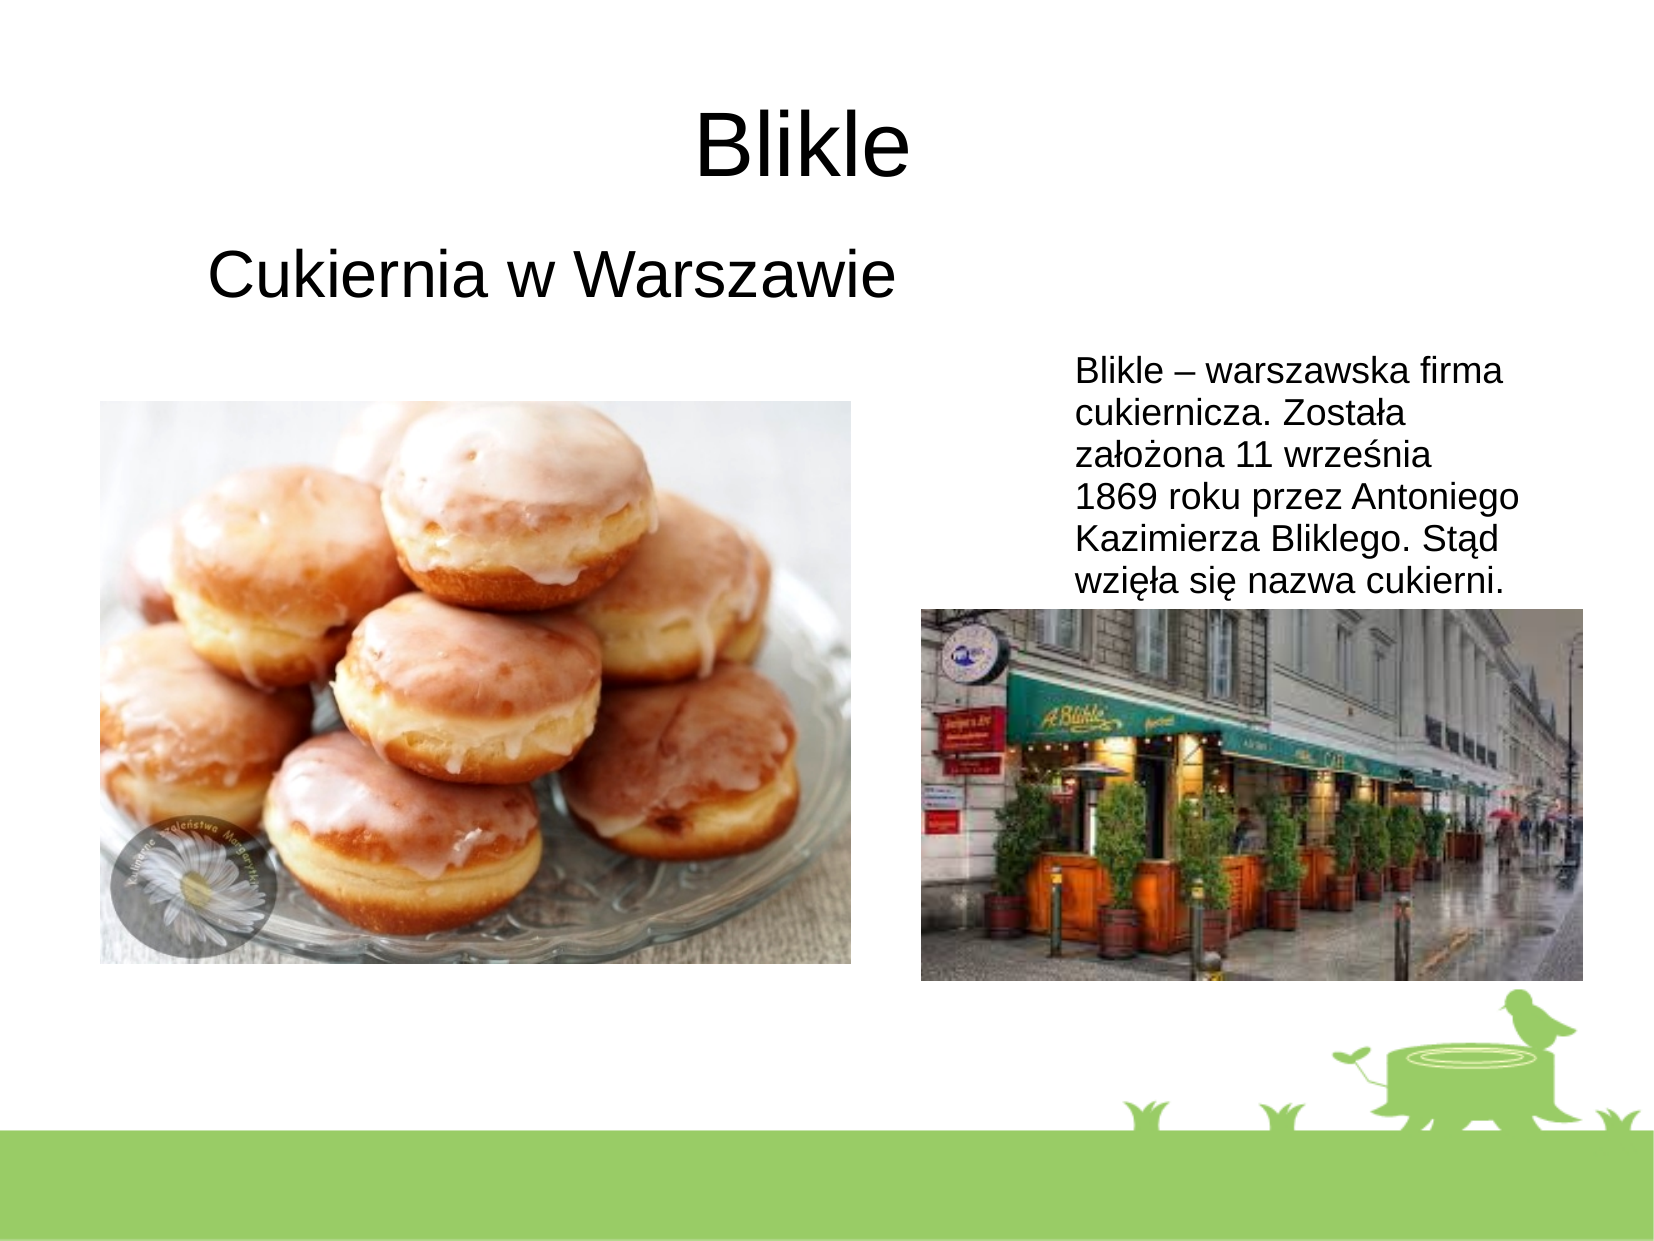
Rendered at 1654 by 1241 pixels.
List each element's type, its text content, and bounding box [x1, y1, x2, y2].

list Cukiernia w Warszawie [118, 237, 1607, 957]
text_box Blikle – warszawska firma cukiernicza. Została założona 11 września 1869 roku przez Antoniego Kazimierza Bliklego. Stąd wzięła się nazwa cukierni. [1060, 342, 1536, 609]
title Blikle [59, 40, 1548, 249]
picture [0, 0, 1654, 1241]
